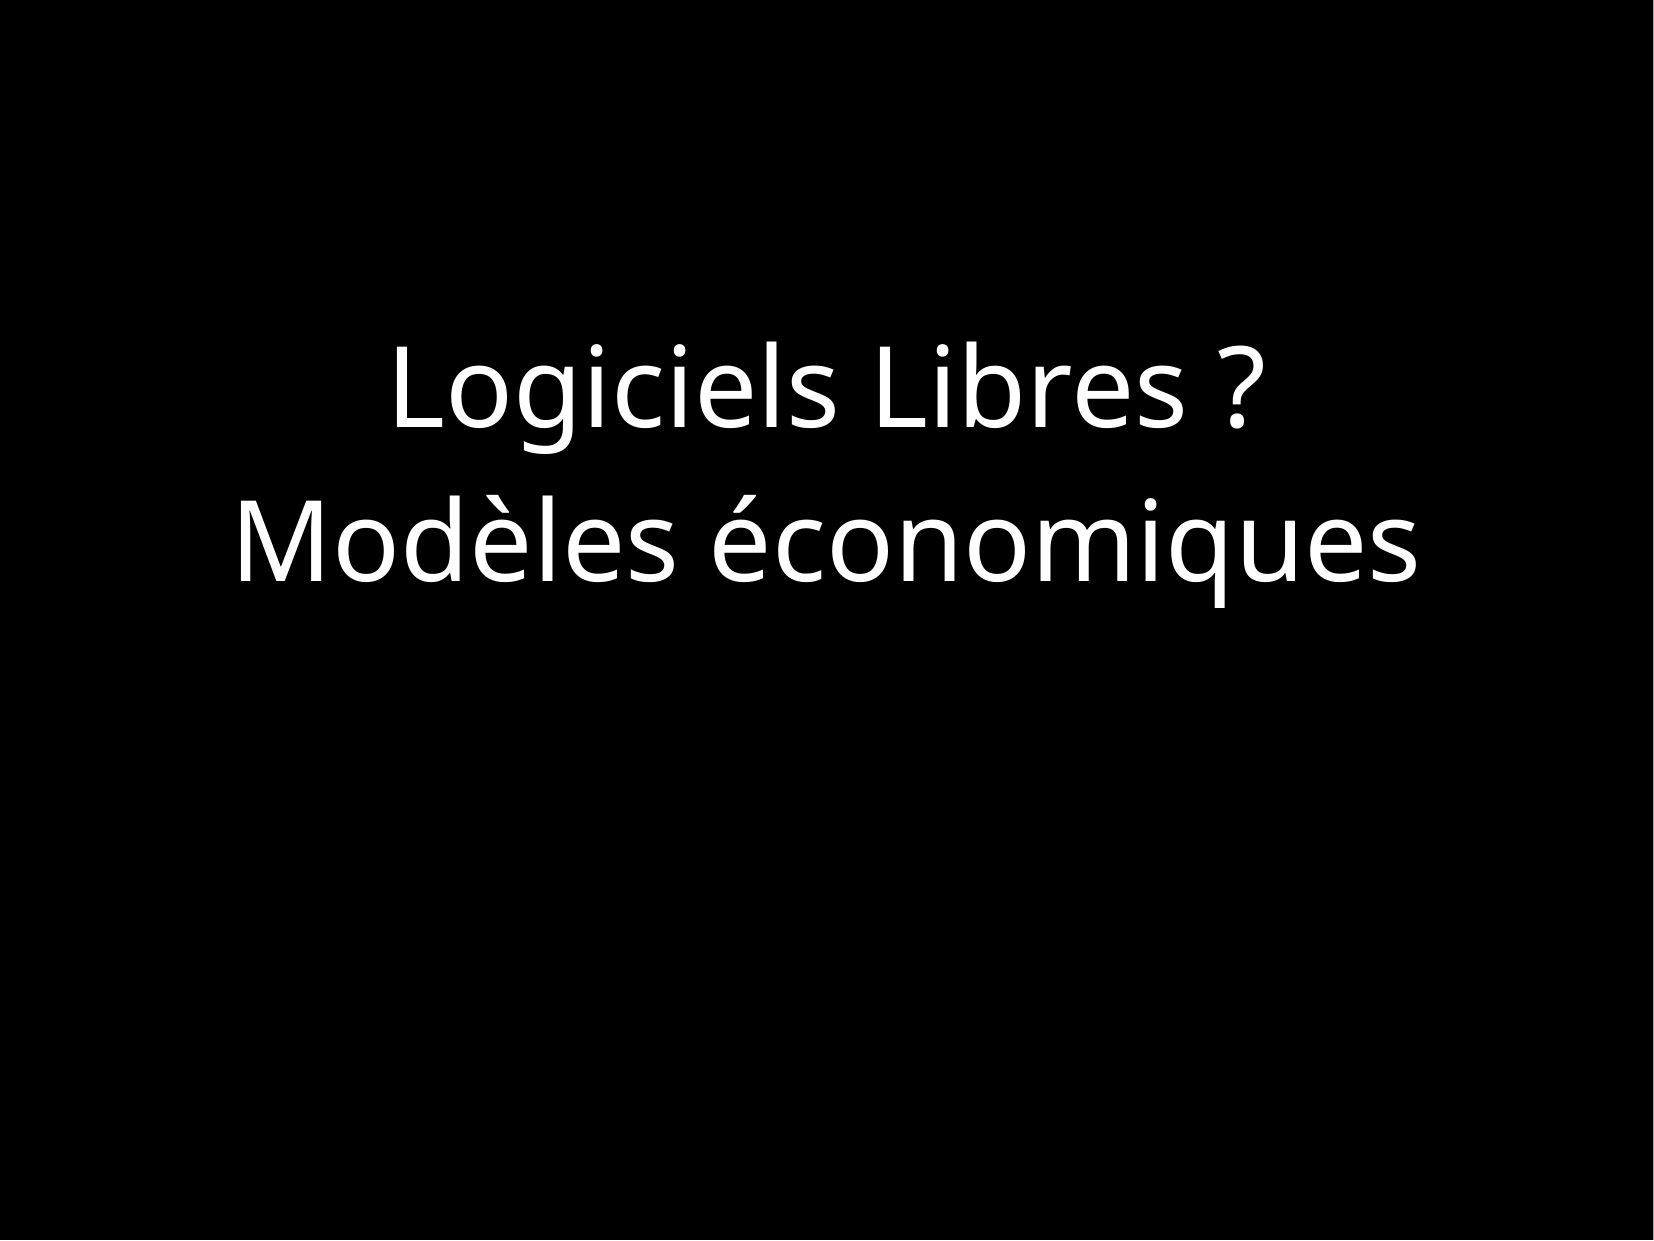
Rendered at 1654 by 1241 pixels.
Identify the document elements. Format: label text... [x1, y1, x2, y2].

title Logiciels Libres ? Modèles économiques [82, 56, 1571, 1172]
